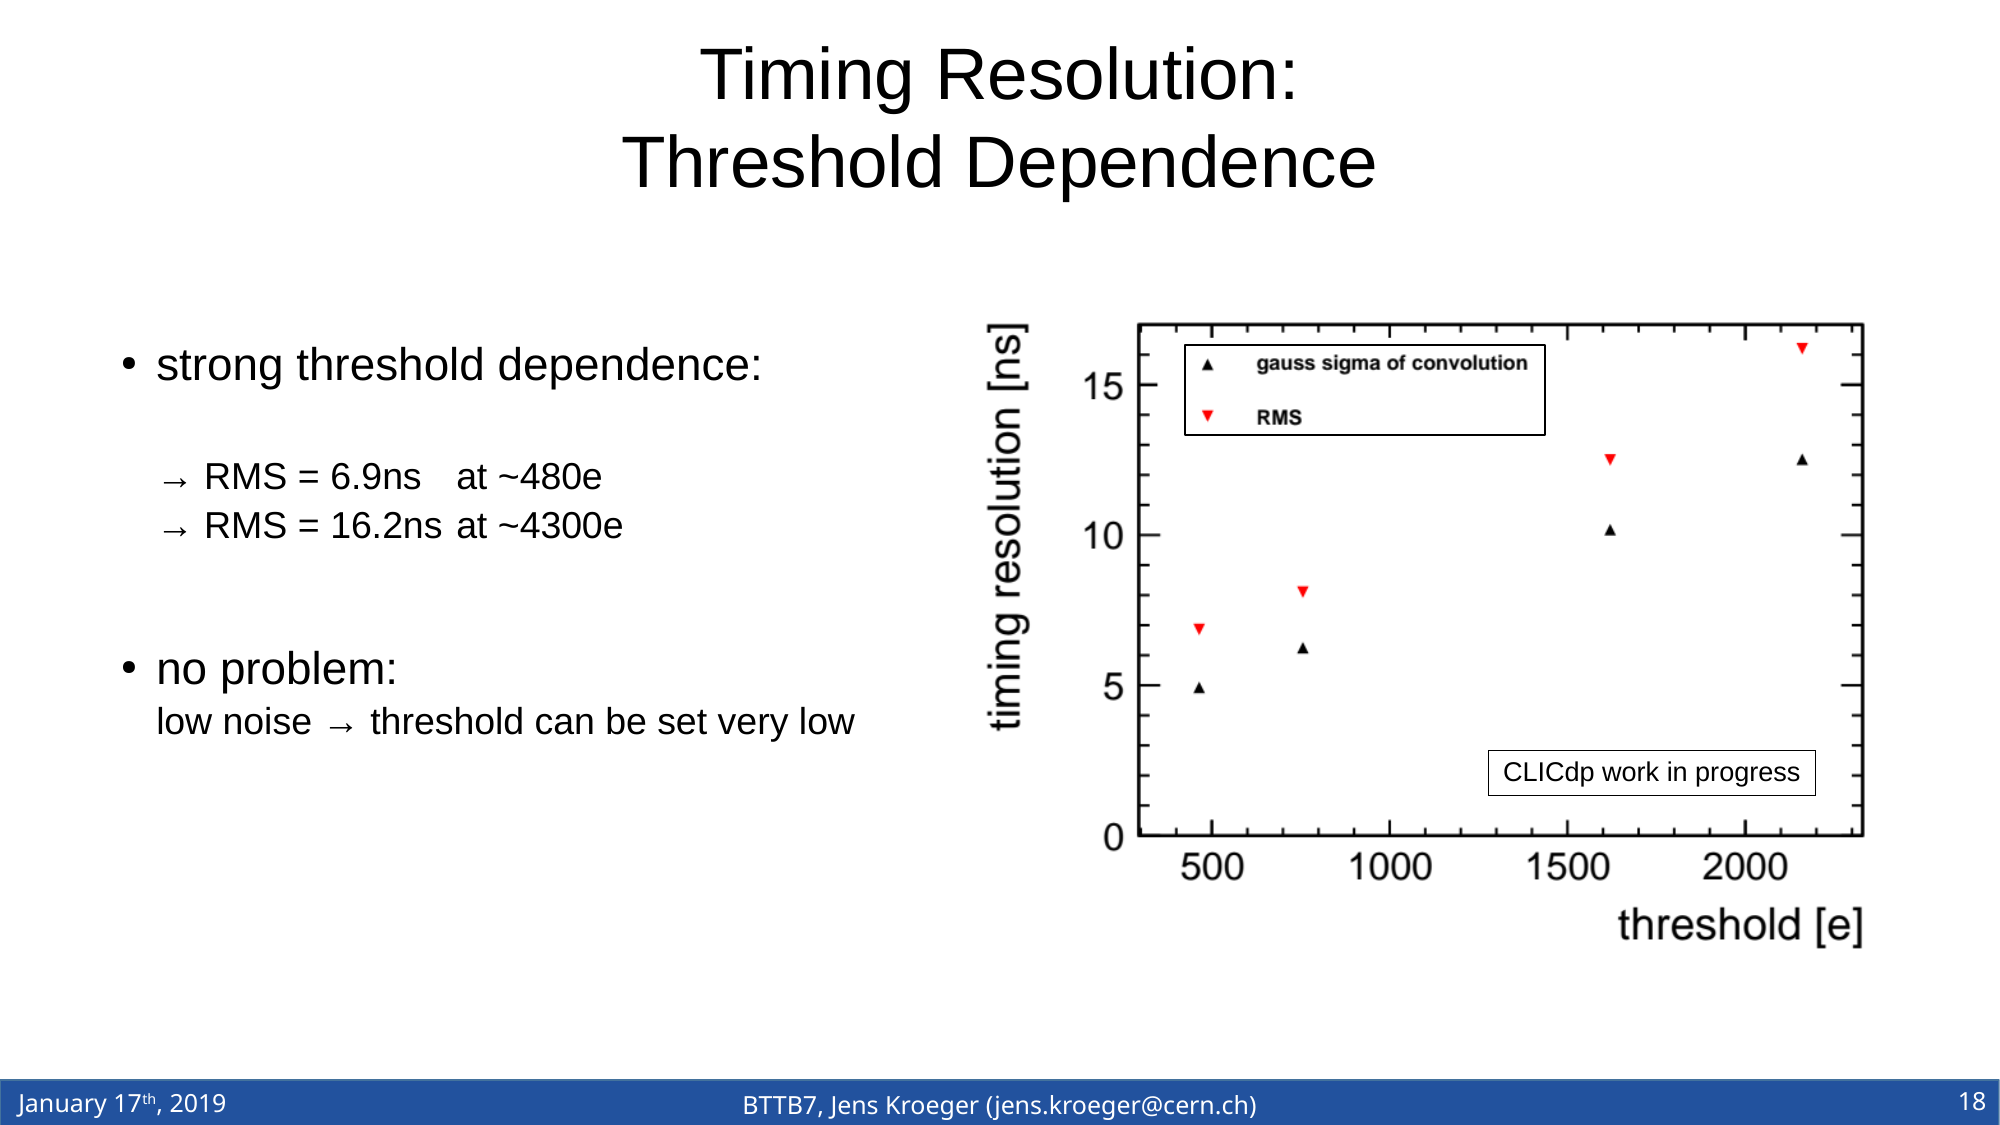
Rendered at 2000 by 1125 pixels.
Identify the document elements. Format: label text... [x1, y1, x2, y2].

text_box strong threshold dependence: → RMS = 6.9ns at ~480e → RMS = 16.2ns at ~4300e no problem: low noise → threshold can be set very low [106, 324, 960, 796]
picture [975, 269, 1940, 961]
text_box CLICdp work in progress [1488, 750, 1816, 796]
title Timing Resolution: Threshold Dependence [437, 53, 1563, 177]
text_box BTTB7, Jens Kroeger (jens.kroeger@cern.ch) [546, 1074, 1454, 1125]
